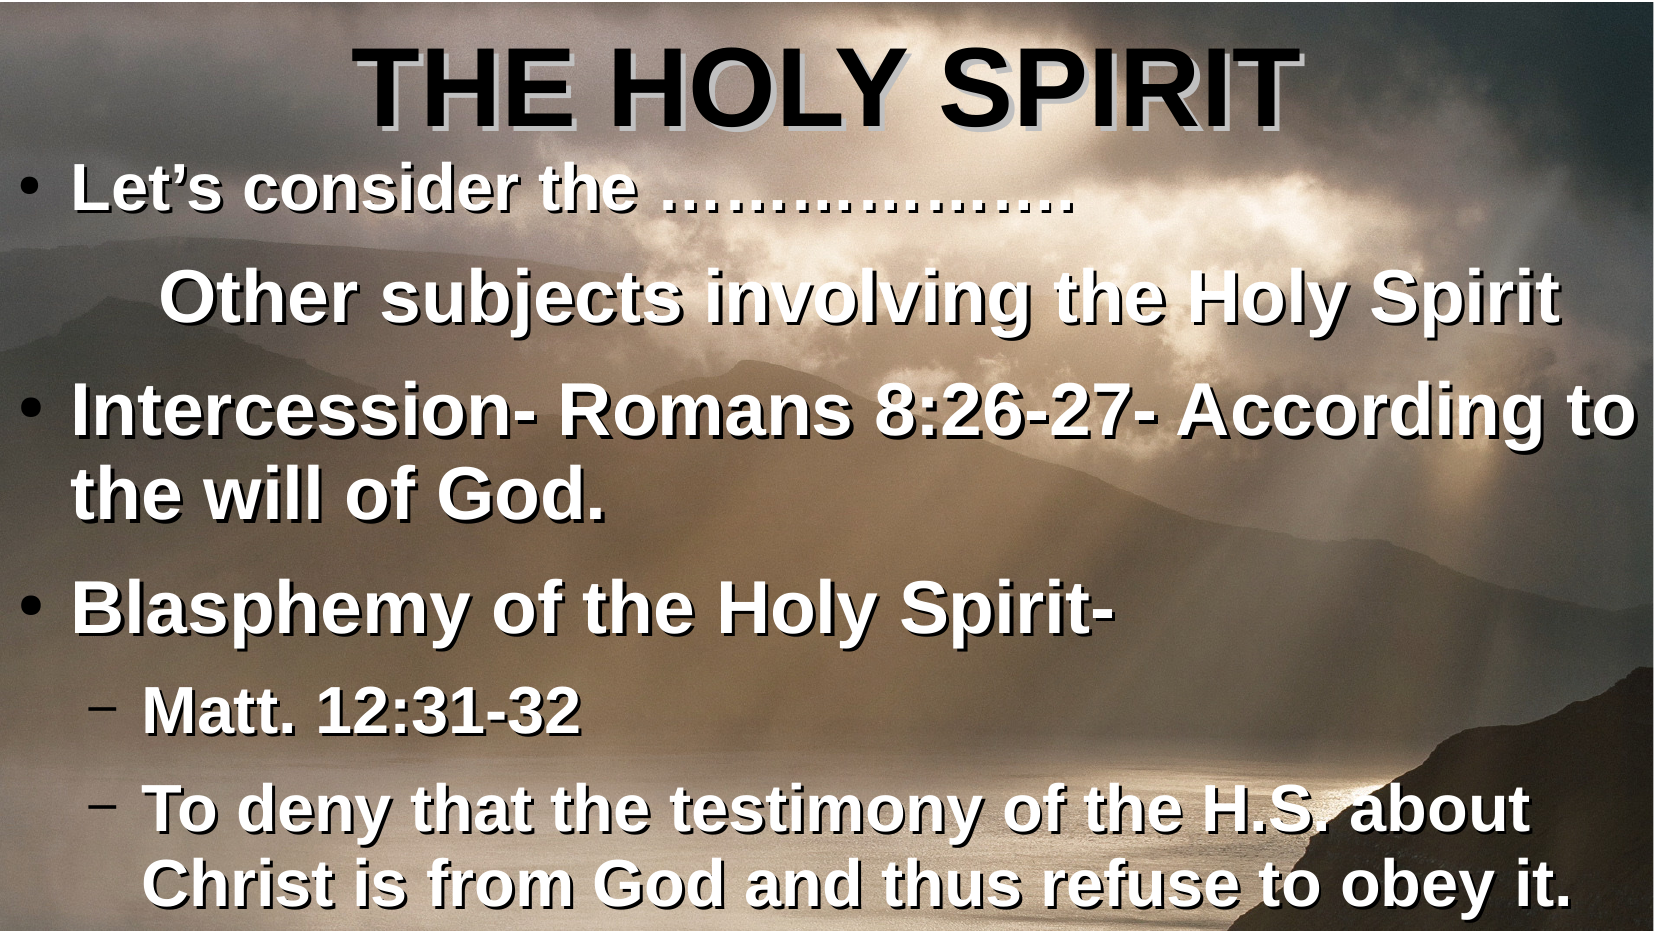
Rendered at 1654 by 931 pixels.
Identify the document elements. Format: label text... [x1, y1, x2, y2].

title THE HOLY SPIRIT [82, 9, 1571, 150]
list Let’s consider the ………………. Other subjects involving the Holy Spirit Intercession- Romans 8:26-27- According to the will of God. Blasphemy of the Holy Spirit- Matt. 12:31-32 To deny that the testimony of the H.S. about Christ is from God and thus refuse to obey it. [0, 150, 1651, 931]
picture [0, 2, 1654, 931]
